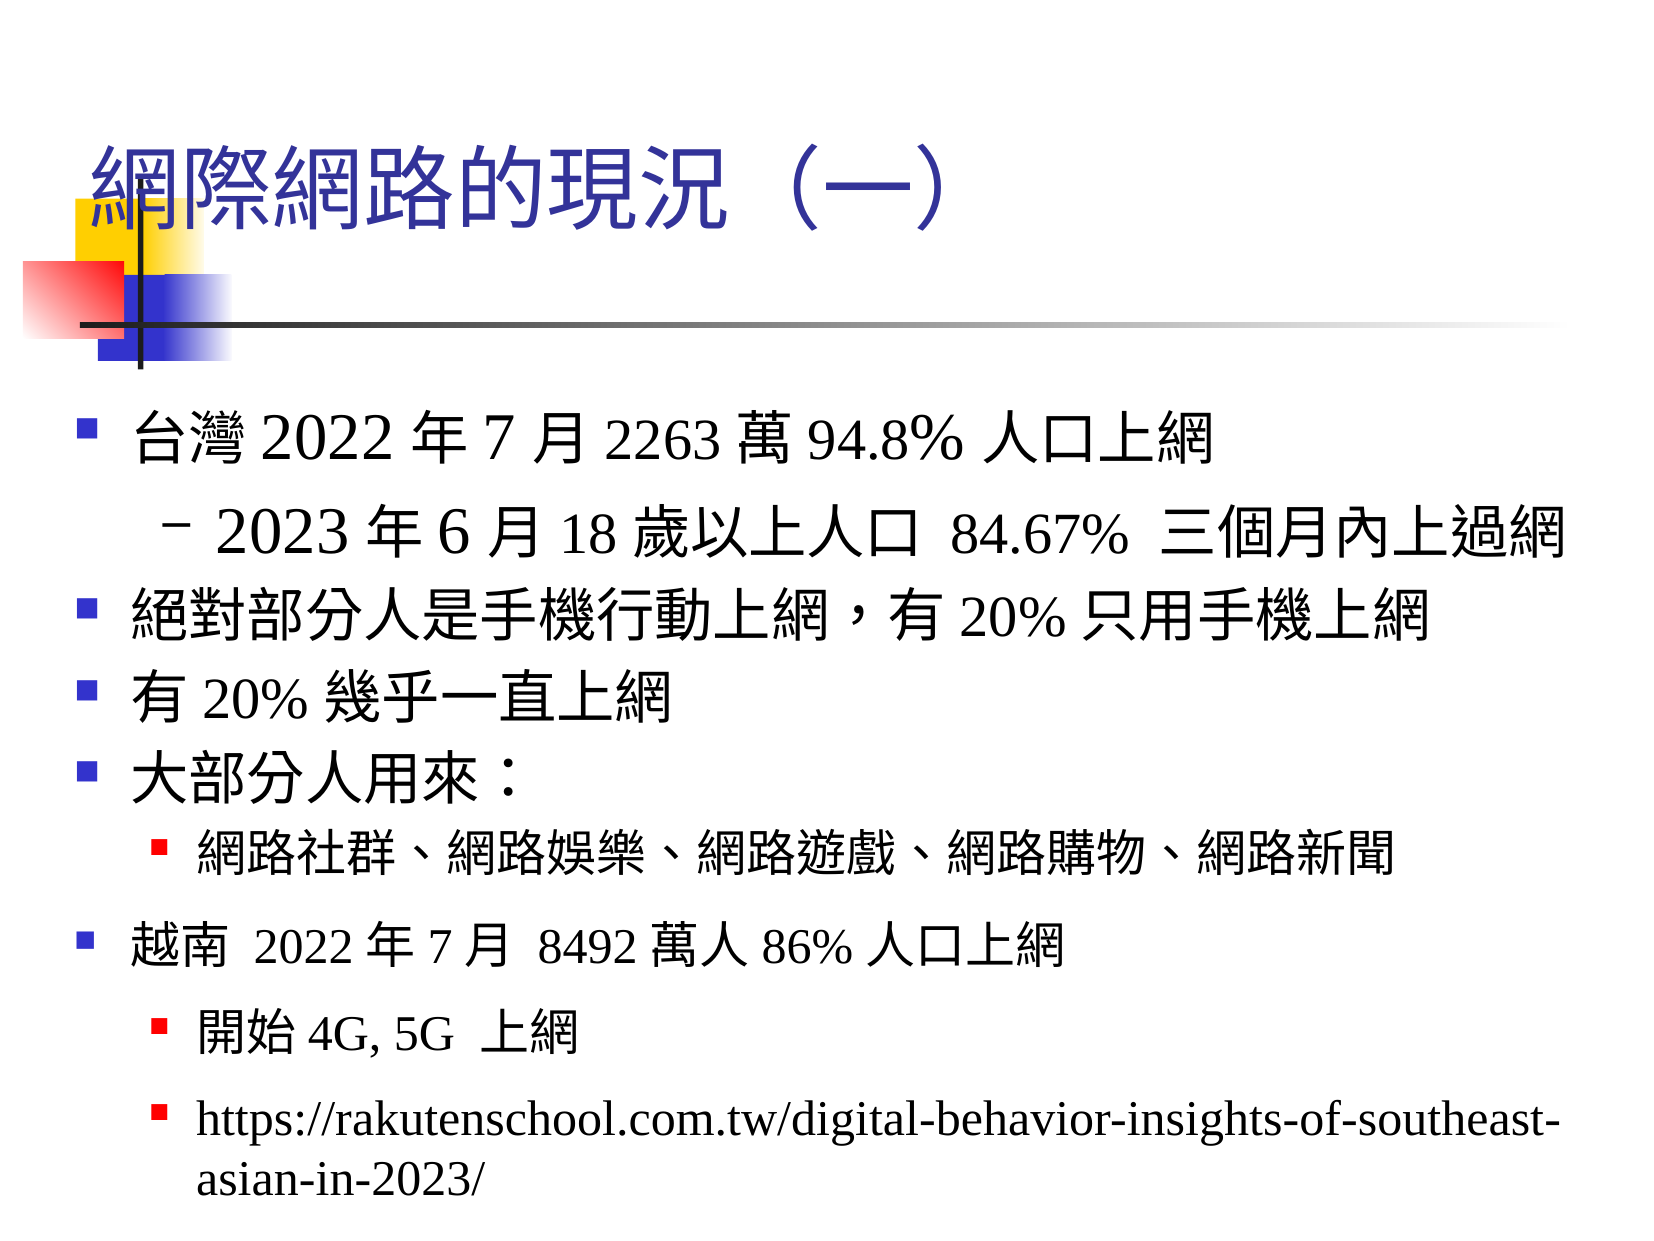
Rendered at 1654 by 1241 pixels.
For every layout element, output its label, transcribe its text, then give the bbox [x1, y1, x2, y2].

list 台灣2022年7月2263萬94.8%人口上網 2023年6月18歲以上人口 84.67% 三個月內上過網 絕對部分人是手機行動上網，有20%只用手機上網 有20%幾乎一直上網 大部分人用來： 網路社群、網路娛樂、網路遊戲、網路購物、網路新聞 越南 2022年7月 8492萬人86%人口上網 開始4G, 5G 上網 https://rakutenschool.com.tw/digital-behavior-insights-of-southeast-asian-in-2023/ [59, 385, 1654, 1214]
title 網際網路的現況（一） [73, 24, 1479, 248]
